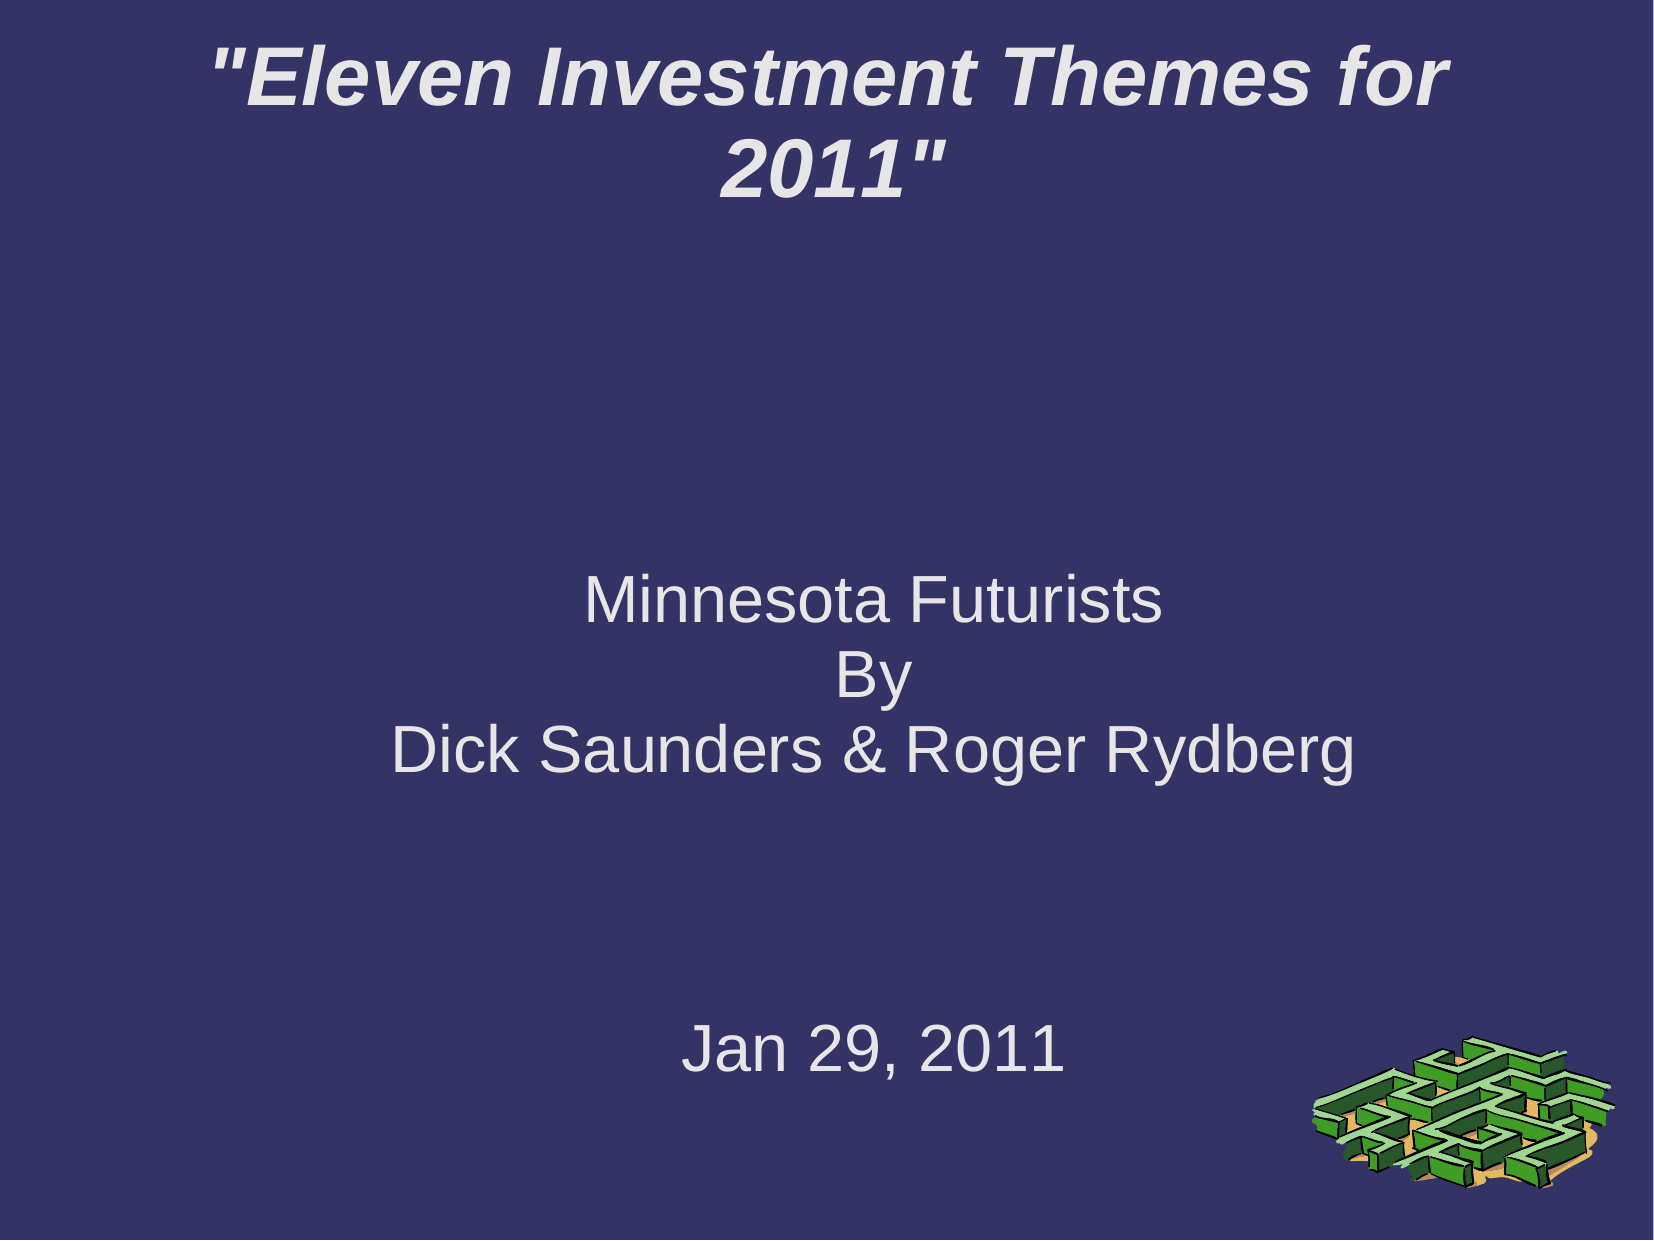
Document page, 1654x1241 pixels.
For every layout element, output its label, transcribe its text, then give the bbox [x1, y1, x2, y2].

list Minnesota Futurists By Dick Saunders & Roger Rydberg Jan 29, 2011 [178, 562, 1570, 1147]
title "Eleven Investment Themes for 2011" [121, 19, 1534, 227]
